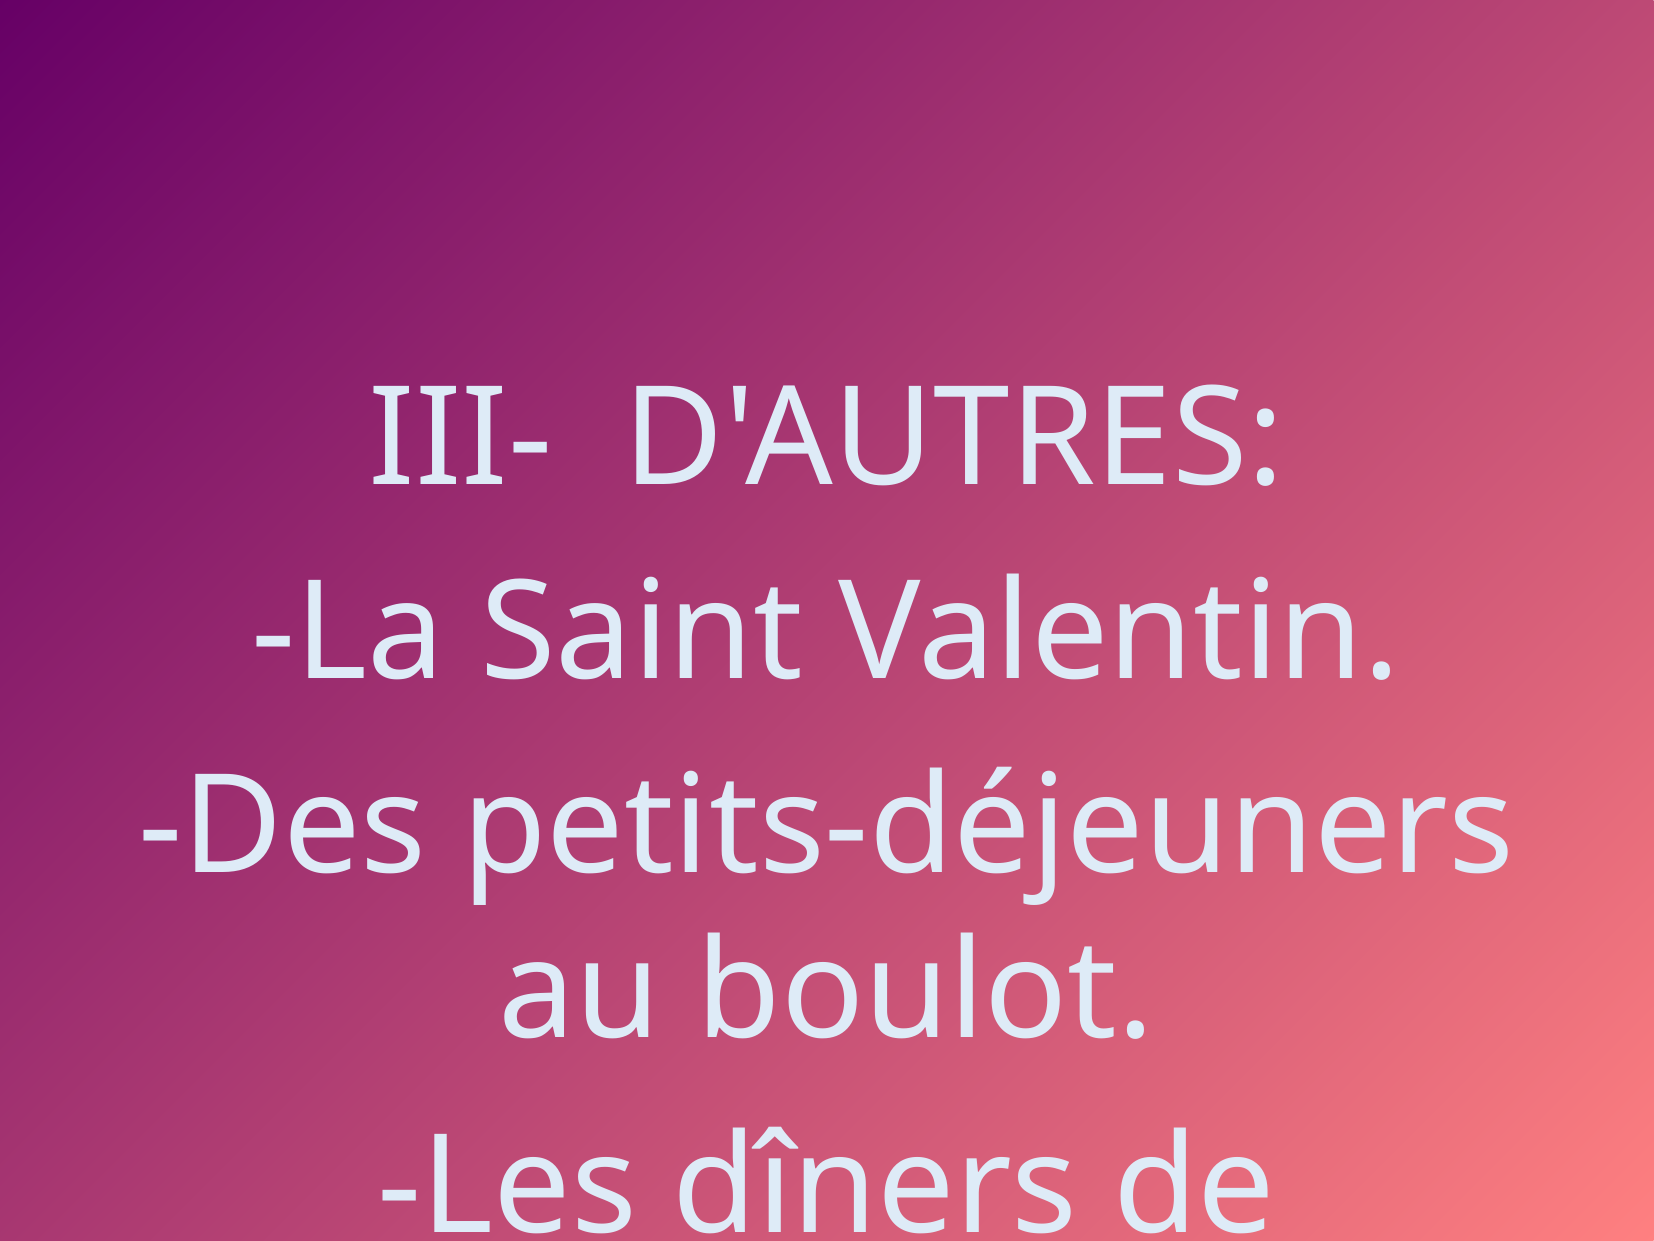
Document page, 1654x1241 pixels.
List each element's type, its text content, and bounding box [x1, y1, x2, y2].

subtitle III- D'AUTRES: -La Saint Valentin. -Des petits-déjeuners au boulot. -Les dîners de l'entreprise. [82, 152, 1571, 1044]
